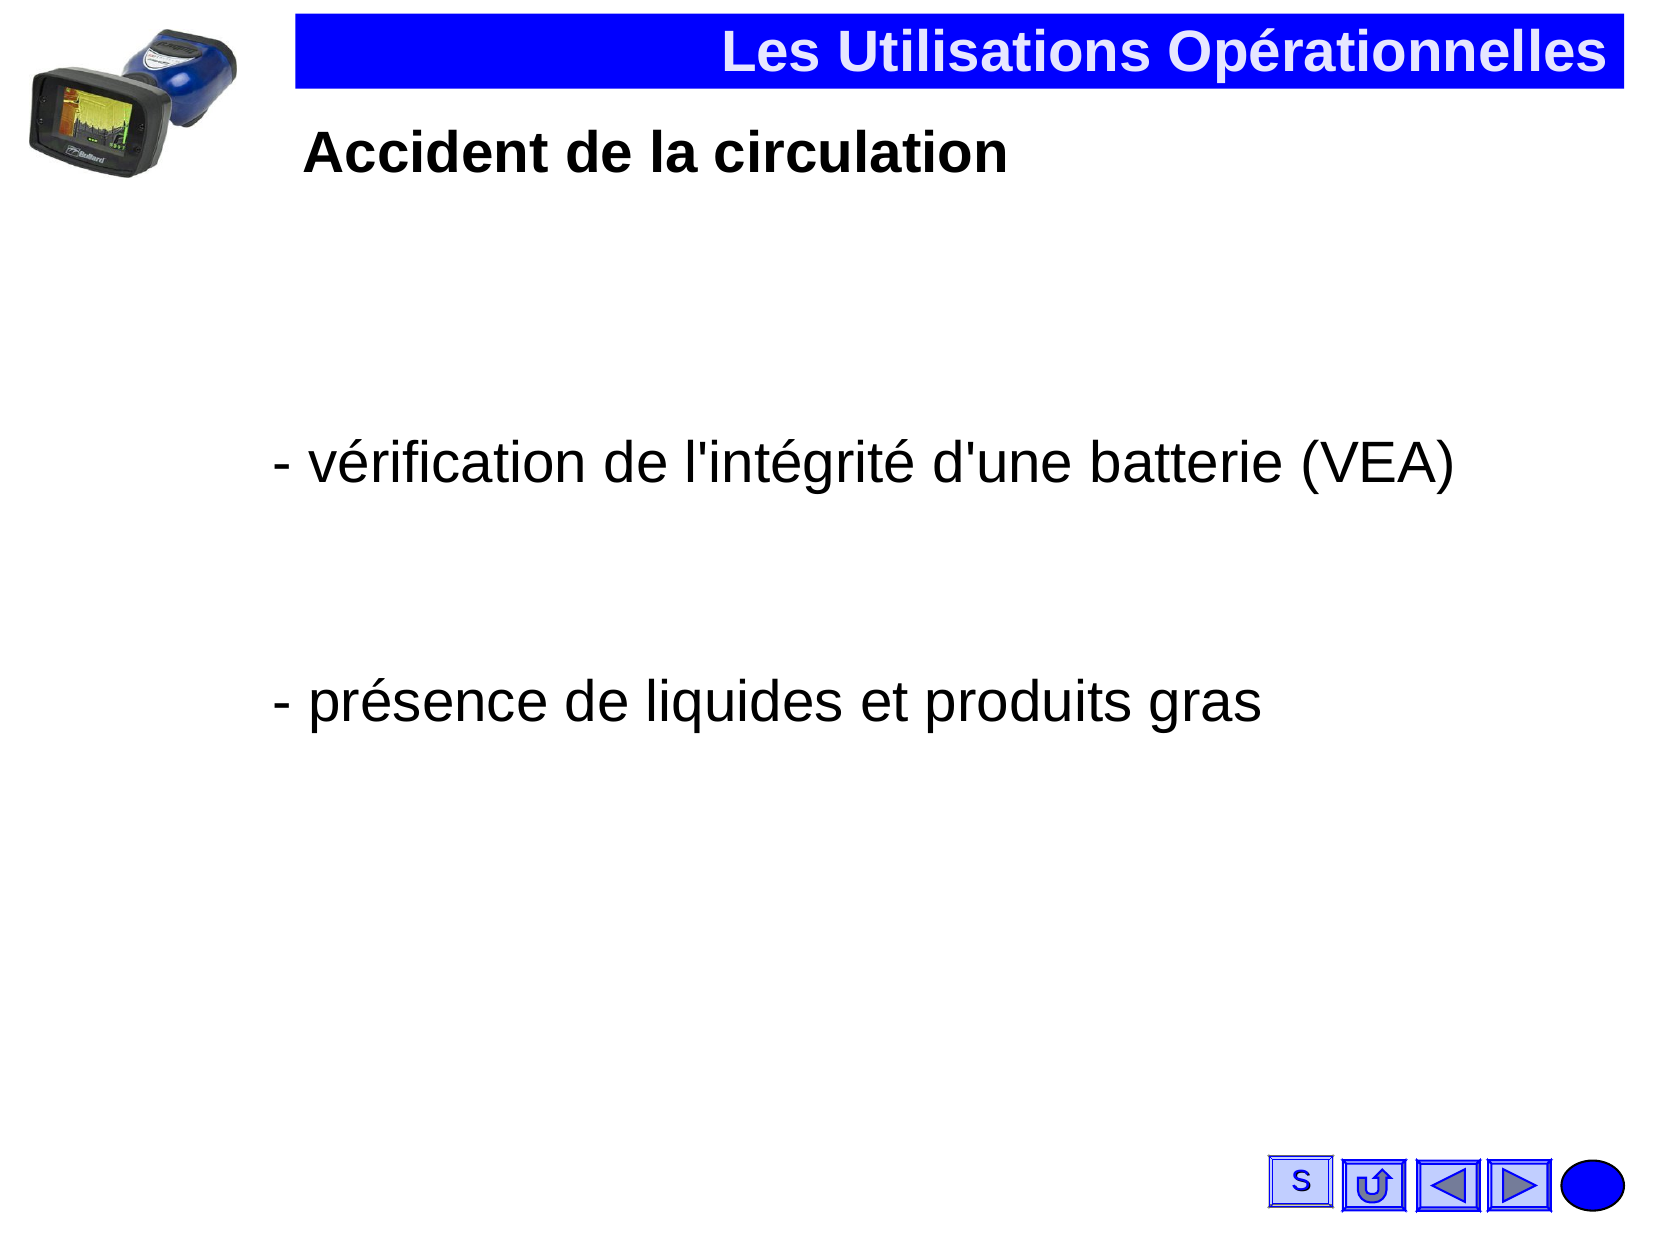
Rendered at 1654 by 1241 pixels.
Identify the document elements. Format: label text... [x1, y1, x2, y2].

picture [29, 29, 237, 178]
text_box Les Utilisations Opérationnelles [295, 13, 1625, 89]
text_box [1561, 1160, 1625, 1211]
text_box Accident de la circulation [287, 112, 1025, 193]
list - vérification de l'intégrité d'une batterie (VEA) - présence de liquides et produits gras [201, 422, 1477, 768]
